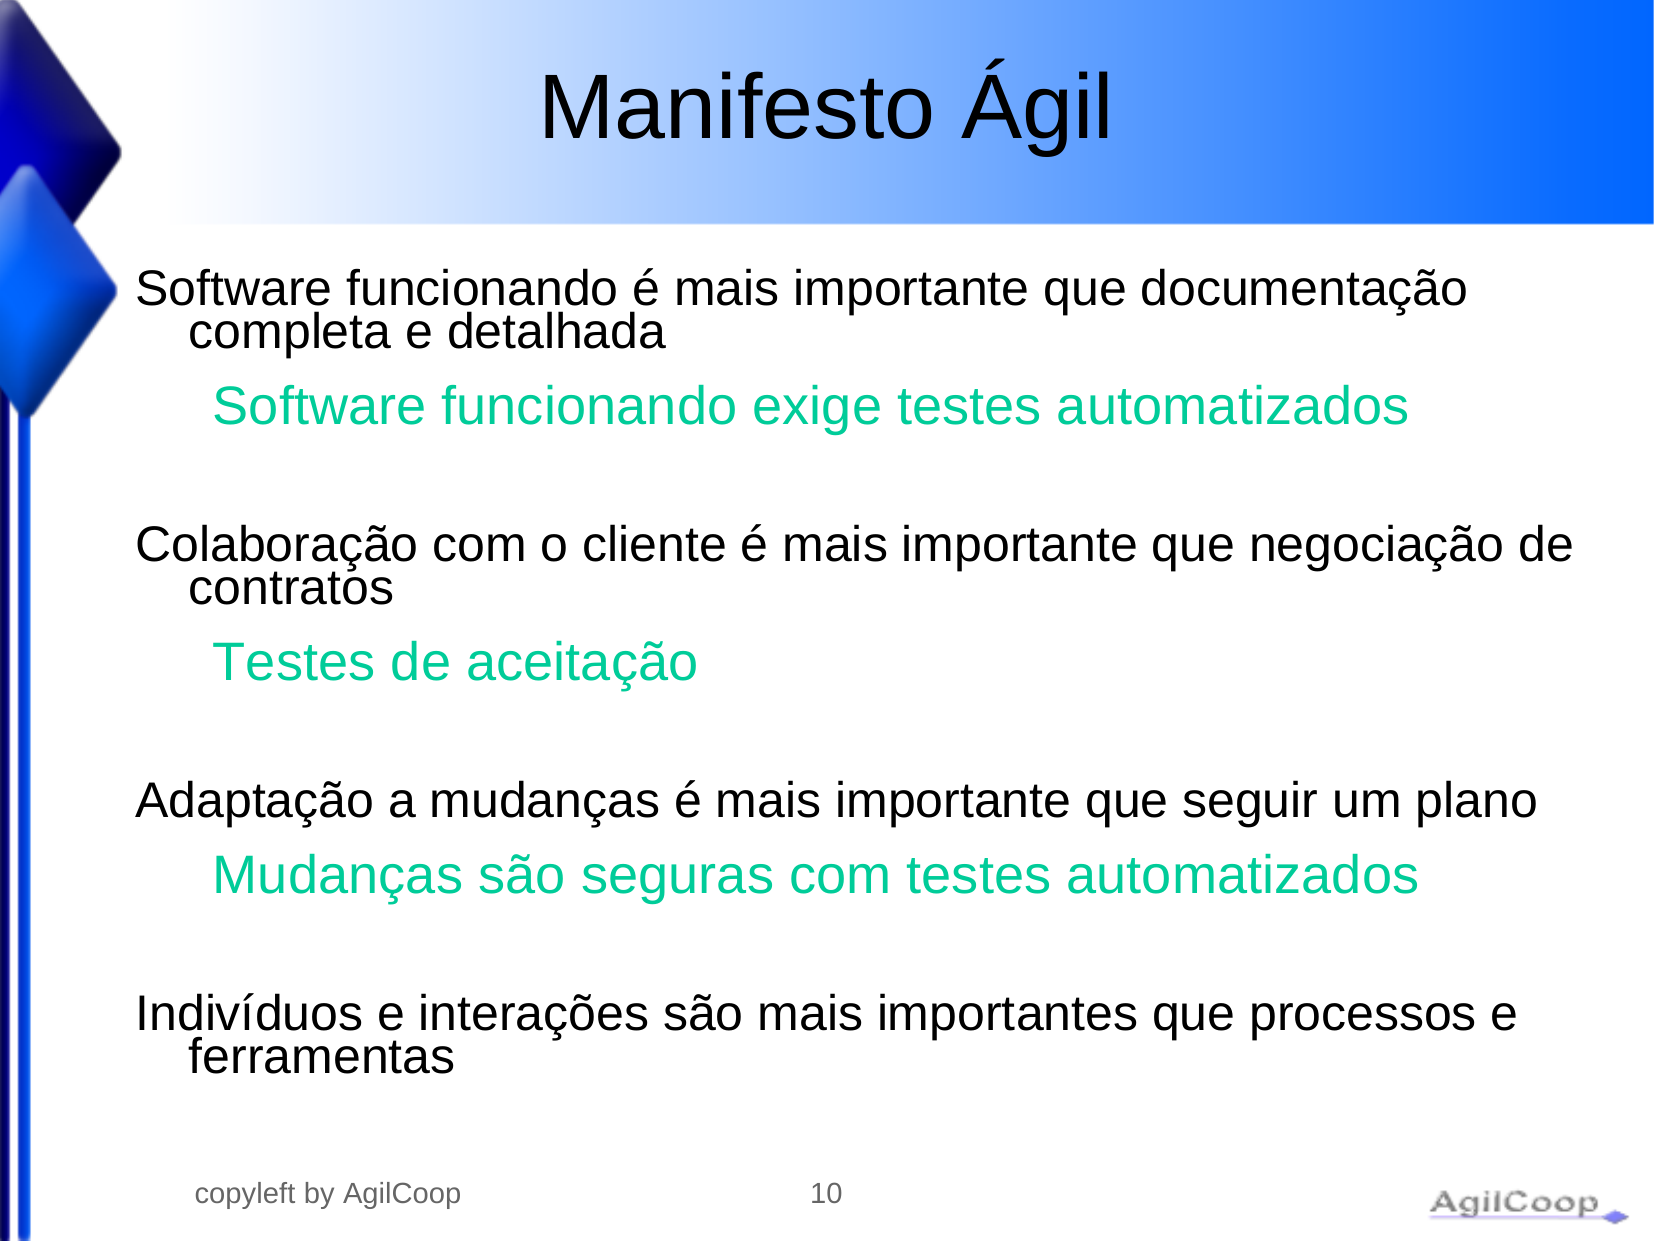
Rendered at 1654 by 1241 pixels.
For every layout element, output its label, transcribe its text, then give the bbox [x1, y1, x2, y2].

picture [0, 0, 1654, 1241]
title Manifesto Ágil [82, 60, 1571, 163]
list Software funcionando é mais importante que documentação completa e detalhada Software funcionando exige testes automatizados Colaboração com o cliente é mais importante que negociação de contratos Testes de aceitação Adaptação a mudanças é mais importante que seguir um plano Mudanças são seguras com testes automatizados Indivíduos e interações são mais importantes que processos e ferramentas [118, 271, 1607, 1096]
